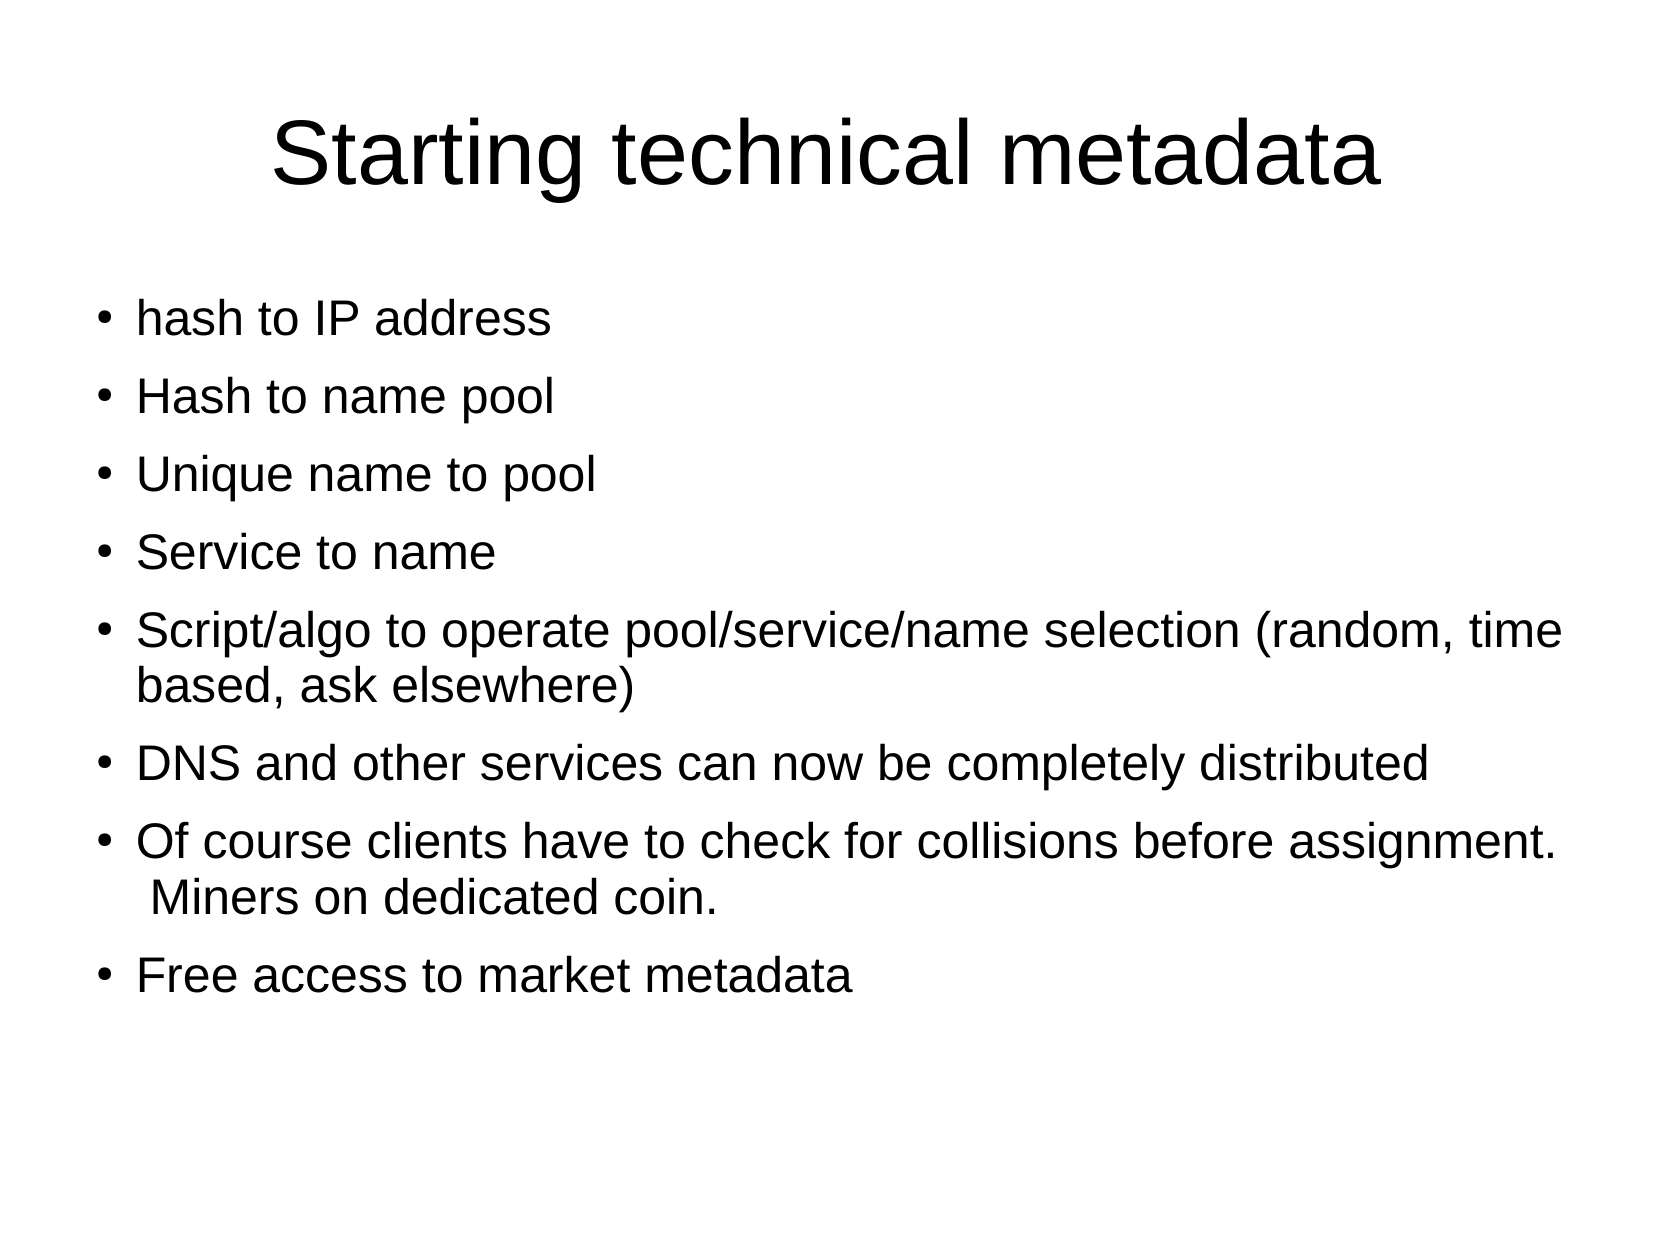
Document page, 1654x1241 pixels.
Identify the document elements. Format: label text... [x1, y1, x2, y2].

list hash to IP address Hash to name pool Unique name to pool Service to name Script/algo to operate pool/service/name selection (random, time based, ask elsewhere) DNS and other services can now be completely distributed Of course clients have to check for collisions before assignment. Miners on dedicated coin. Free access to market metadata [82, 290, 1571, 1010]
title Starting technical metadata [82, 49, 1571, 257]
